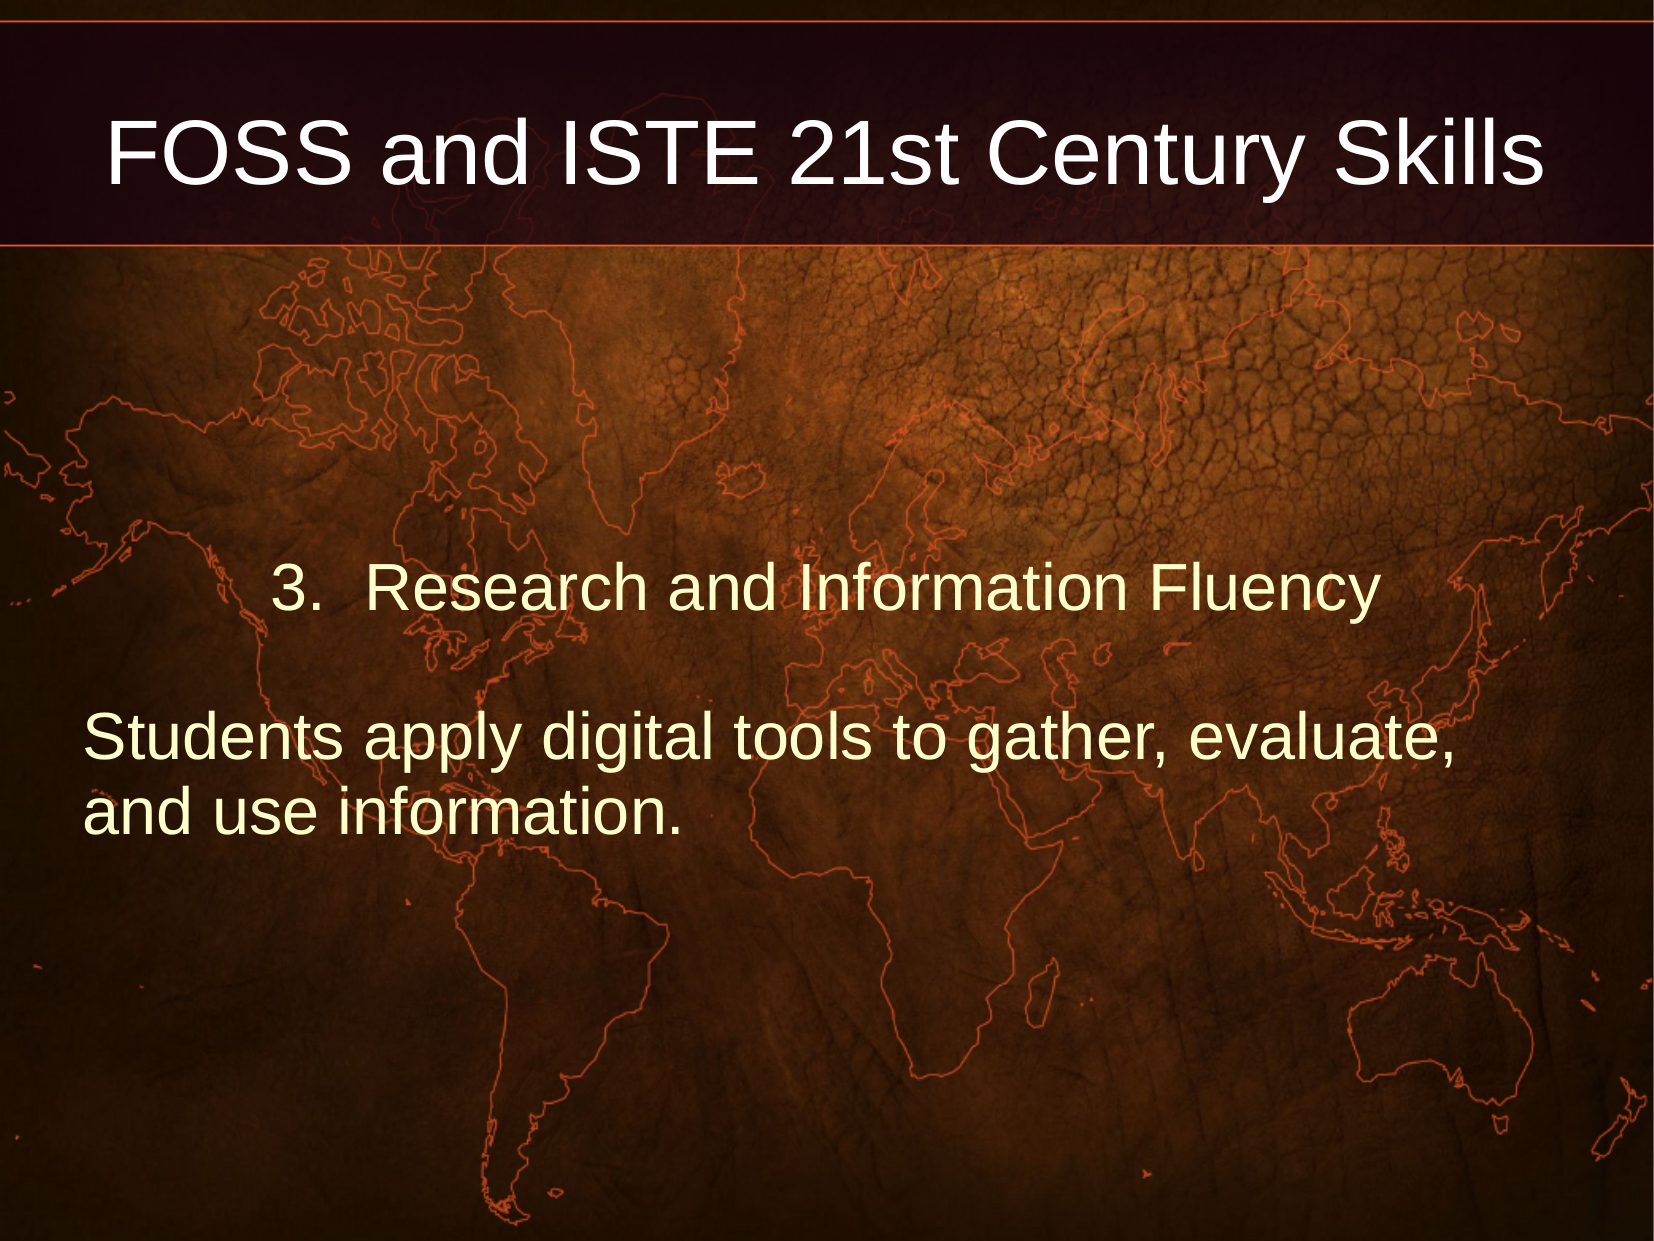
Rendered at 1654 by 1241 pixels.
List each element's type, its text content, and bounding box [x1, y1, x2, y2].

picture [0, 0, 1654, 1241]
subtitle 3. Research and Information Fluency Students apply digital tools to gather, evaluate, and use information. [82, 297, 1571, 1102]
title FOSS and ISTE 21st Century Skills [82, 49, 1571, 257]
